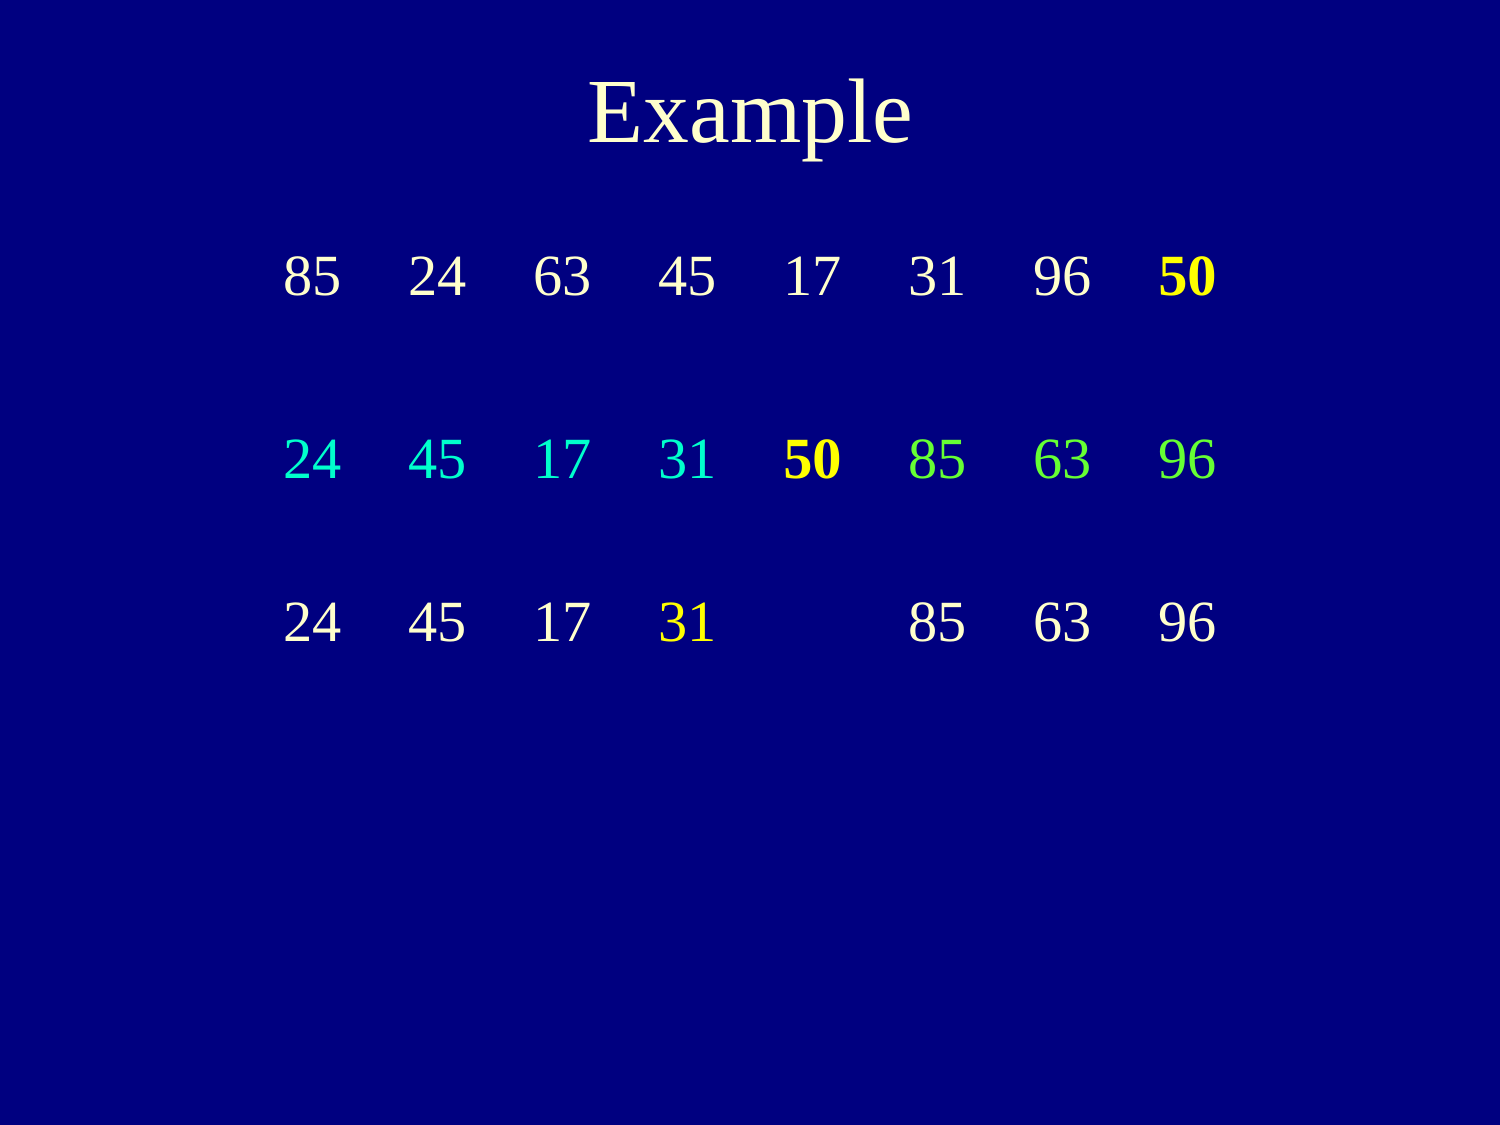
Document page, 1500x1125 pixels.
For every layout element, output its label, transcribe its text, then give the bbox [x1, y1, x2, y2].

table_header 50 [1125, 229, 1250, 325]
table_header 63 [1000, 575, 1125, 675]
table_header 45 [375, 413, 500, 512]
table_header 24 [250, 575, 375, 675]
table_header 17 [500, 575, 625, 675]
table_header 17 [750, 229, 875, 325]
table_header 85 [875, 575, 1000, 675]
table_header 31 [625, 575, 750, 675]
table_header 50 [750, 413, 875, 512]
table_header 45 [625, 229, 750, 325]
table_header 85 [250, 229, 375, 325]
table_header 96 [1125, 575, 1250, 675]
table_header 24 [250, 413, 375, 512]
table_header 96 [1000, 229, 1125, 325]
table_header 31 [625, 413, 750, 512]
table_header 17 [500, 413, 625, 512]
table_header 85 [875, 413, 1000, 512]
table_header 24 [375, 229, 500, 325]
title Example [22, 43, 1480, 169]
table_header 45 [375, 575, 500, 675]
table_header 63 [1000, 413, 1125, 512]
table_header 96 [1125, 413, 1250, 512]
table_header 63 [500, 229, 625, 325]
table_header 31 [875, 229, 1000, 325]
